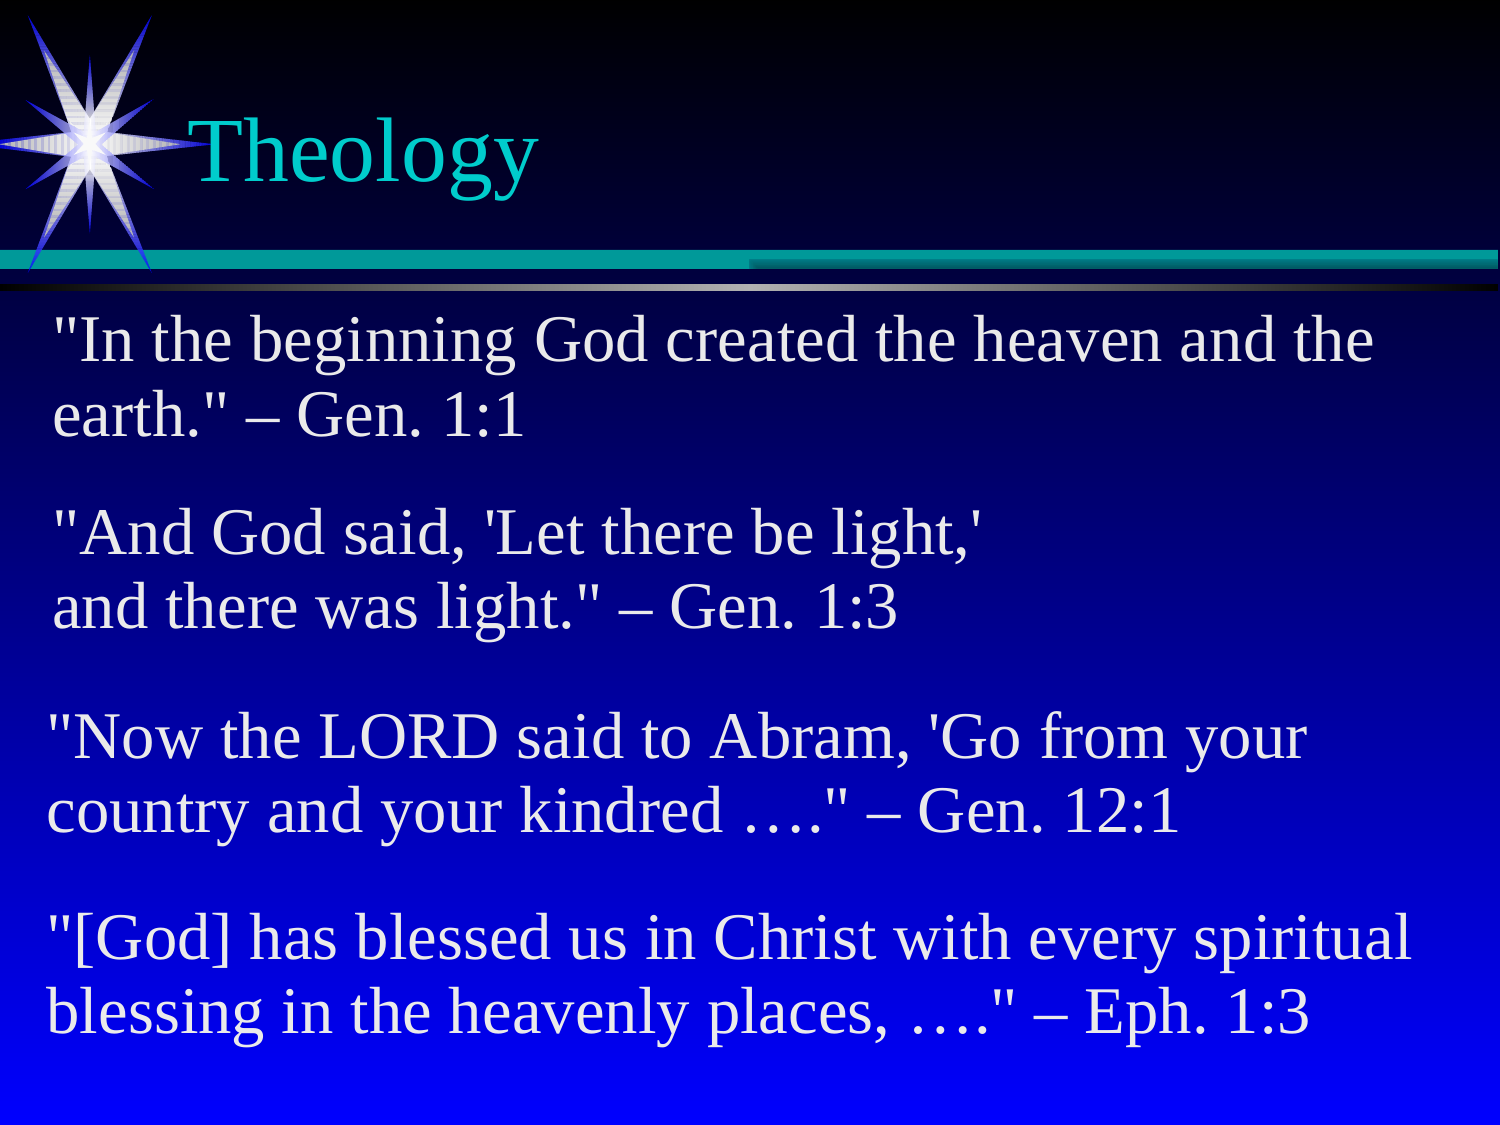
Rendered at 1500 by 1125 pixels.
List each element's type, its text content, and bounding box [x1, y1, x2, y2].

title Theology [187, 56, 1463, 244]
text_box æ [135, 246, 144, 251]
text_box æ [135, 37, 144, 42]
text_box æ [36, 246, 44, 251]
text_box "Now the LORD said to Abram, 'Go from your country and your kindred …." – Gen. 12:1 [31, 691, 1420, 855]
text_box "In the beginning God created the heaven and the earth." – Gen. 1:1 [37, 295, 1500, 458]
text_box æ [35, 37, 44, 42]
text_box "[God] has blessed us in Christ with every spiritual blessing in the heavenly places, …." – Eph. 1:3 [31, 892, 1500, 1125]
text_box "And God said, 'Let there be light,' and there was light." – Gen. 1:3 [37, 487, 1425, 651]
